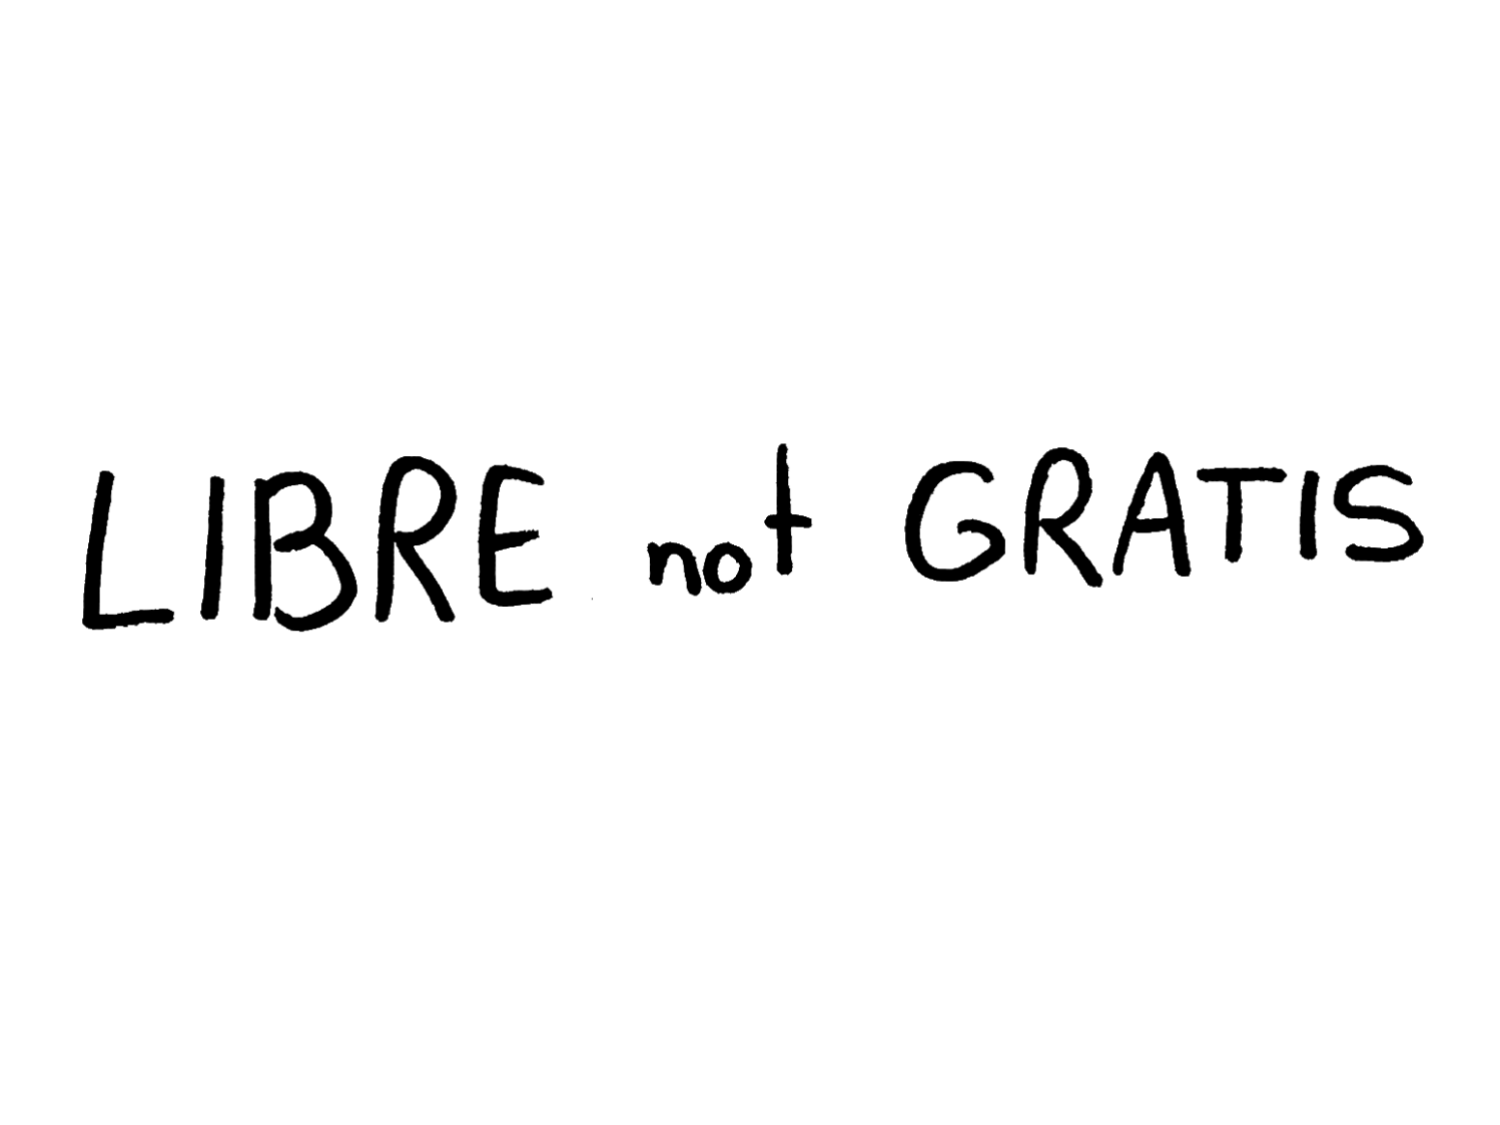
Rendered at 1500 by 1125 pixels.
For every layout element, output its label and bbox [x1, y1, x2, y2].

picture [0, 369, 1500, 756]
